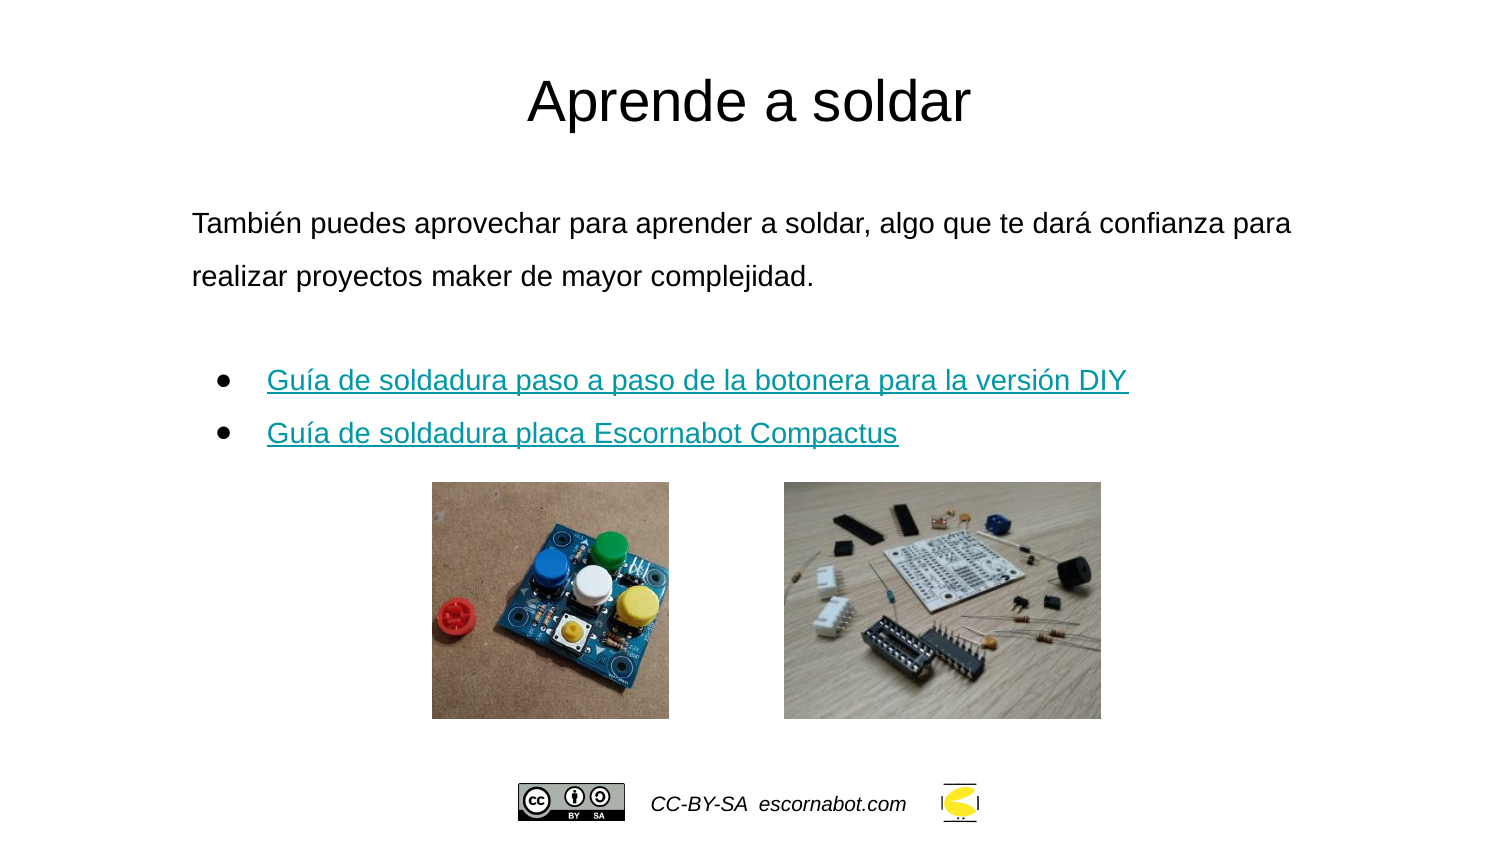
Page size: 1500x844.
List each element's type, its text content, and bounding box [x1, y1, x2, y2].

picture [518, 783, 625, 821]
text_box También puedes aprovechar para aprender a soldar, algo que te dará confianza para realizar proyectos maker de mayor complejidad. Guía de soldadura paso a paso de la botonera para la versión DIY Guía de soldadura placa Escornabot Compactus [176, 171, 1356, 564]
title Aprende a soldar [51, 48, 1449, 142]
text_box CC-BY-SA escornabot.com [635, 775, 936, 830]
picture [938, 781, 982, 824]
picture [784, 482, 1101, 719]
picture [432, 482, 669, 719]
